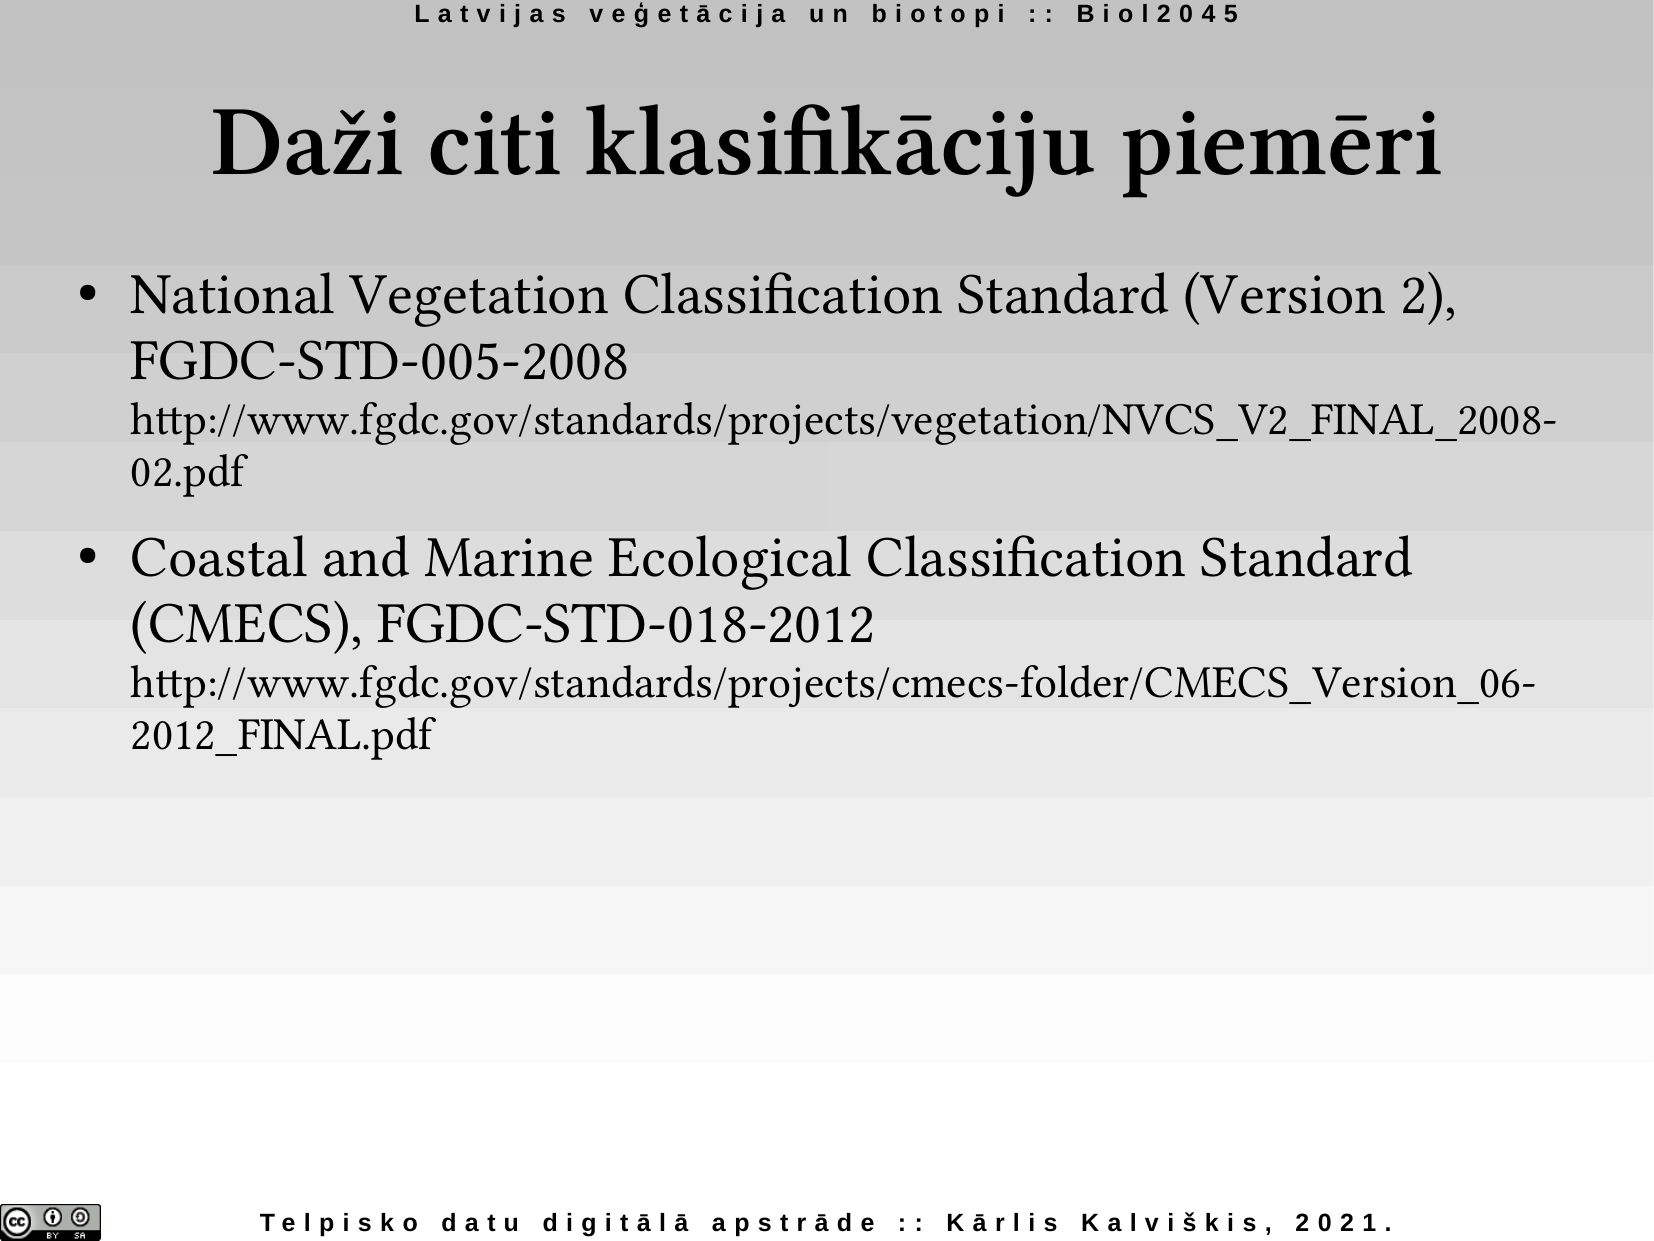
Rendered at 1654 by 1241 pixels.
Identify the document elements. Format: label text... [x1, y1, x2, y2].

title Daži citi klasifikāciju piemēri [59, 37, 1596, 246]
picture [0, 0, 1654, 1241]
list National Vegetation Classification Standard (Version 2), FGDC-STD-005-2008 http://www.fgdc.gov/standards/projects/vegetation/NVCS_V2_FINAL_2008-02.pdf Coastal and Marine Ecological Classification Standard (CMECS), FGDC-STD-018-2012 http://www.fgdc.gov/standards/projects/cmecs-folder/CMECS_Version_06-2012_FINAL.pdf [59, 261, 1596, 981]
